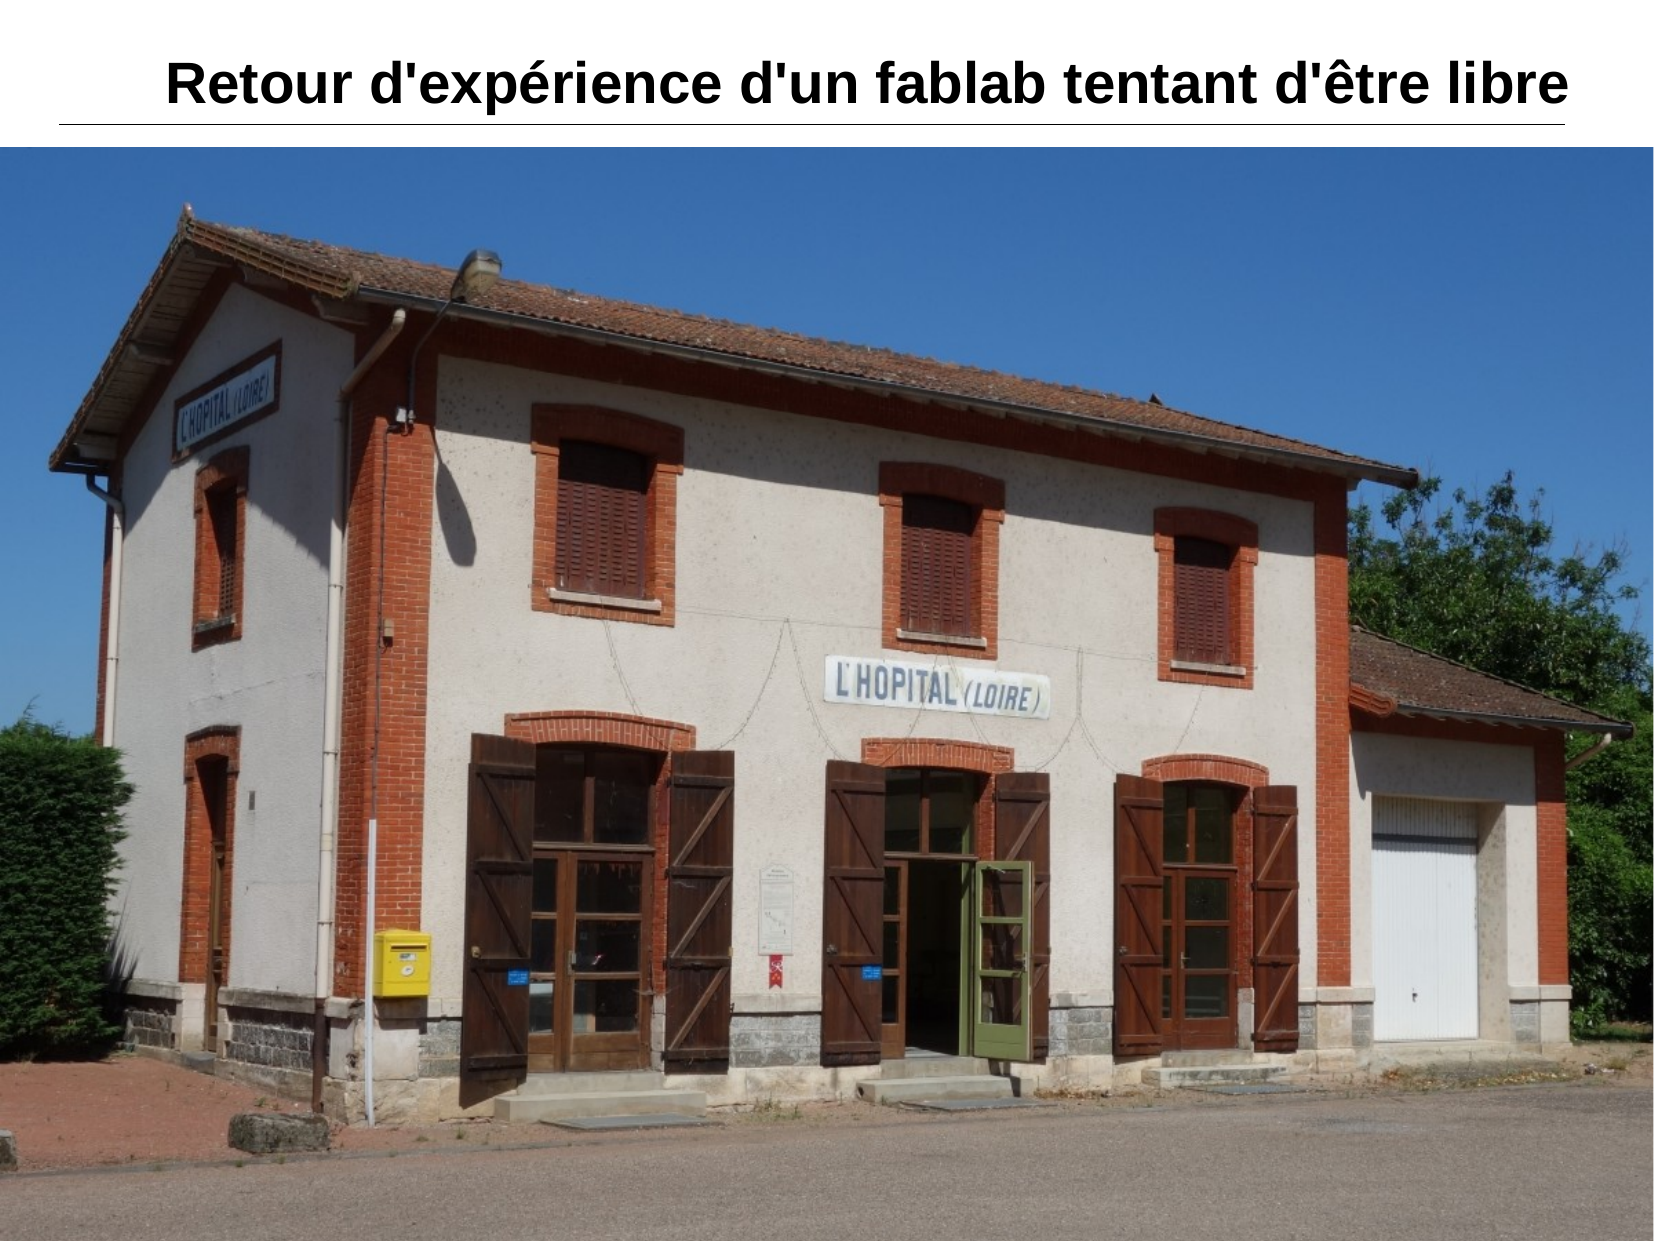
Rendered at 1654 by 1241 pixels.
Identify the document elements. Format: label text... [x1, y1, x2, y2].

title Retour d'expérience d'un fablab tentant d'être libre [59, 46, 1571, 122]
picture [0, 147, 1654, 1241]
